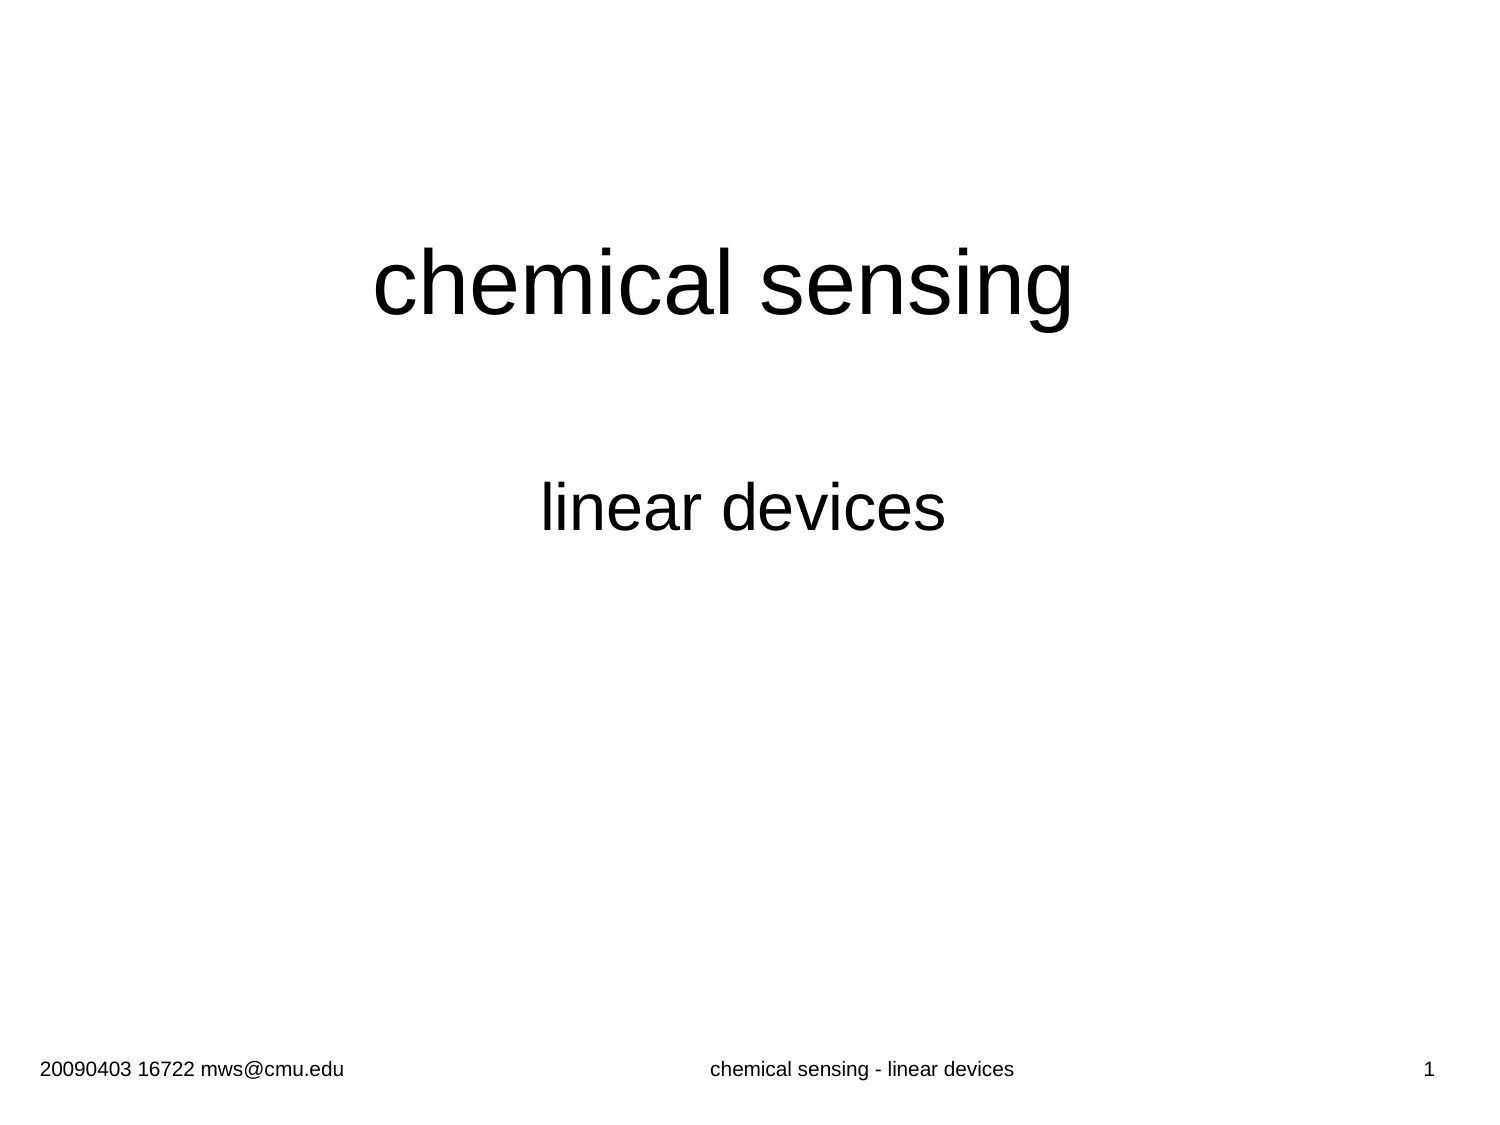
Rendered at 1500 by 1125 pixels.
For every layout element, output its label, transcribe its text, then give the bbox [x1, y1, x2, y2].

subtitle linear devices [75, 462, 1413, 913]
title chemical sensing [87, 162, 1363, 404]
